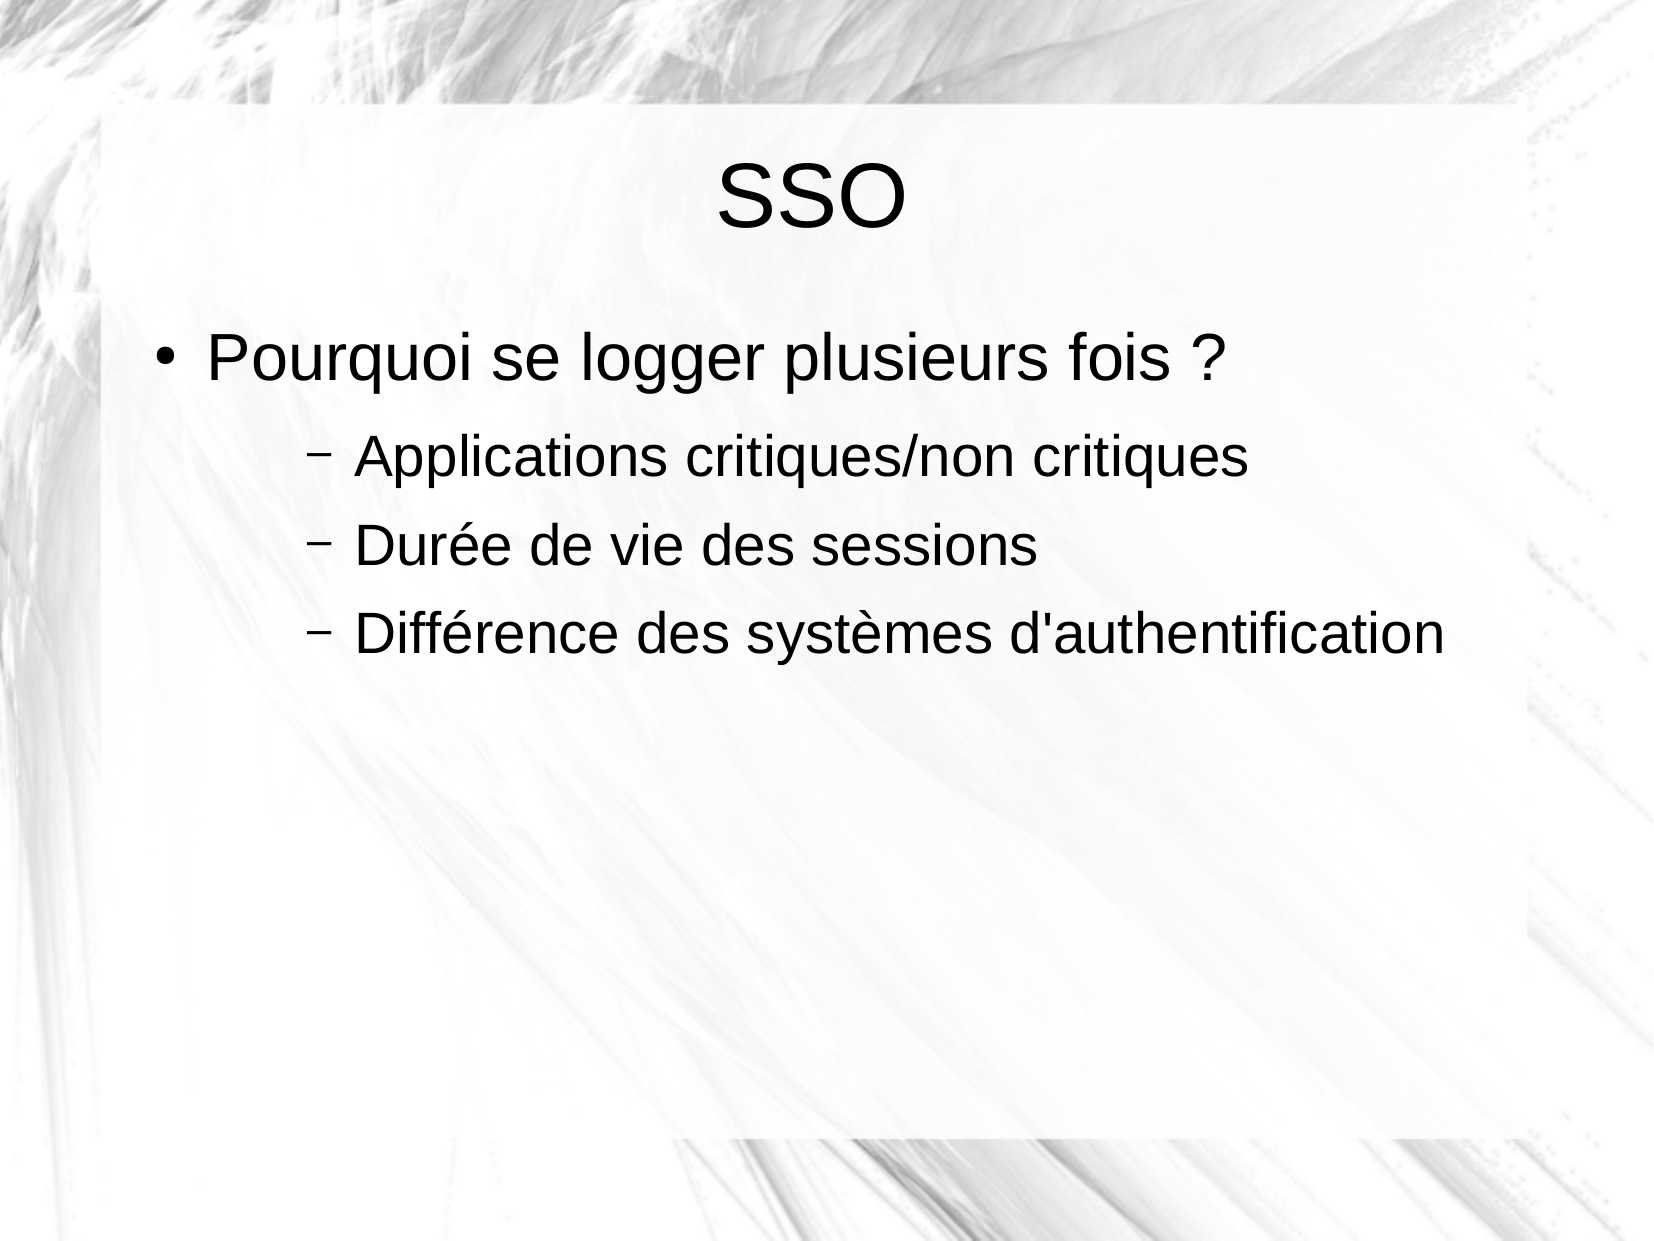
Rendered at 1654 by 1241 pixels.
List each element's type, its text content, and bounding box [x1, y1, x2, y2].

picture [0, 0, 1654, 1241]
list Pourquoi se logger plusieurs fois ? Applications critiques/non critiques Durée de vie des sessions Différence des systèmes d'authentification [118, 319, 1571, 931]
title SSO [118, 119, 1506, 273]
